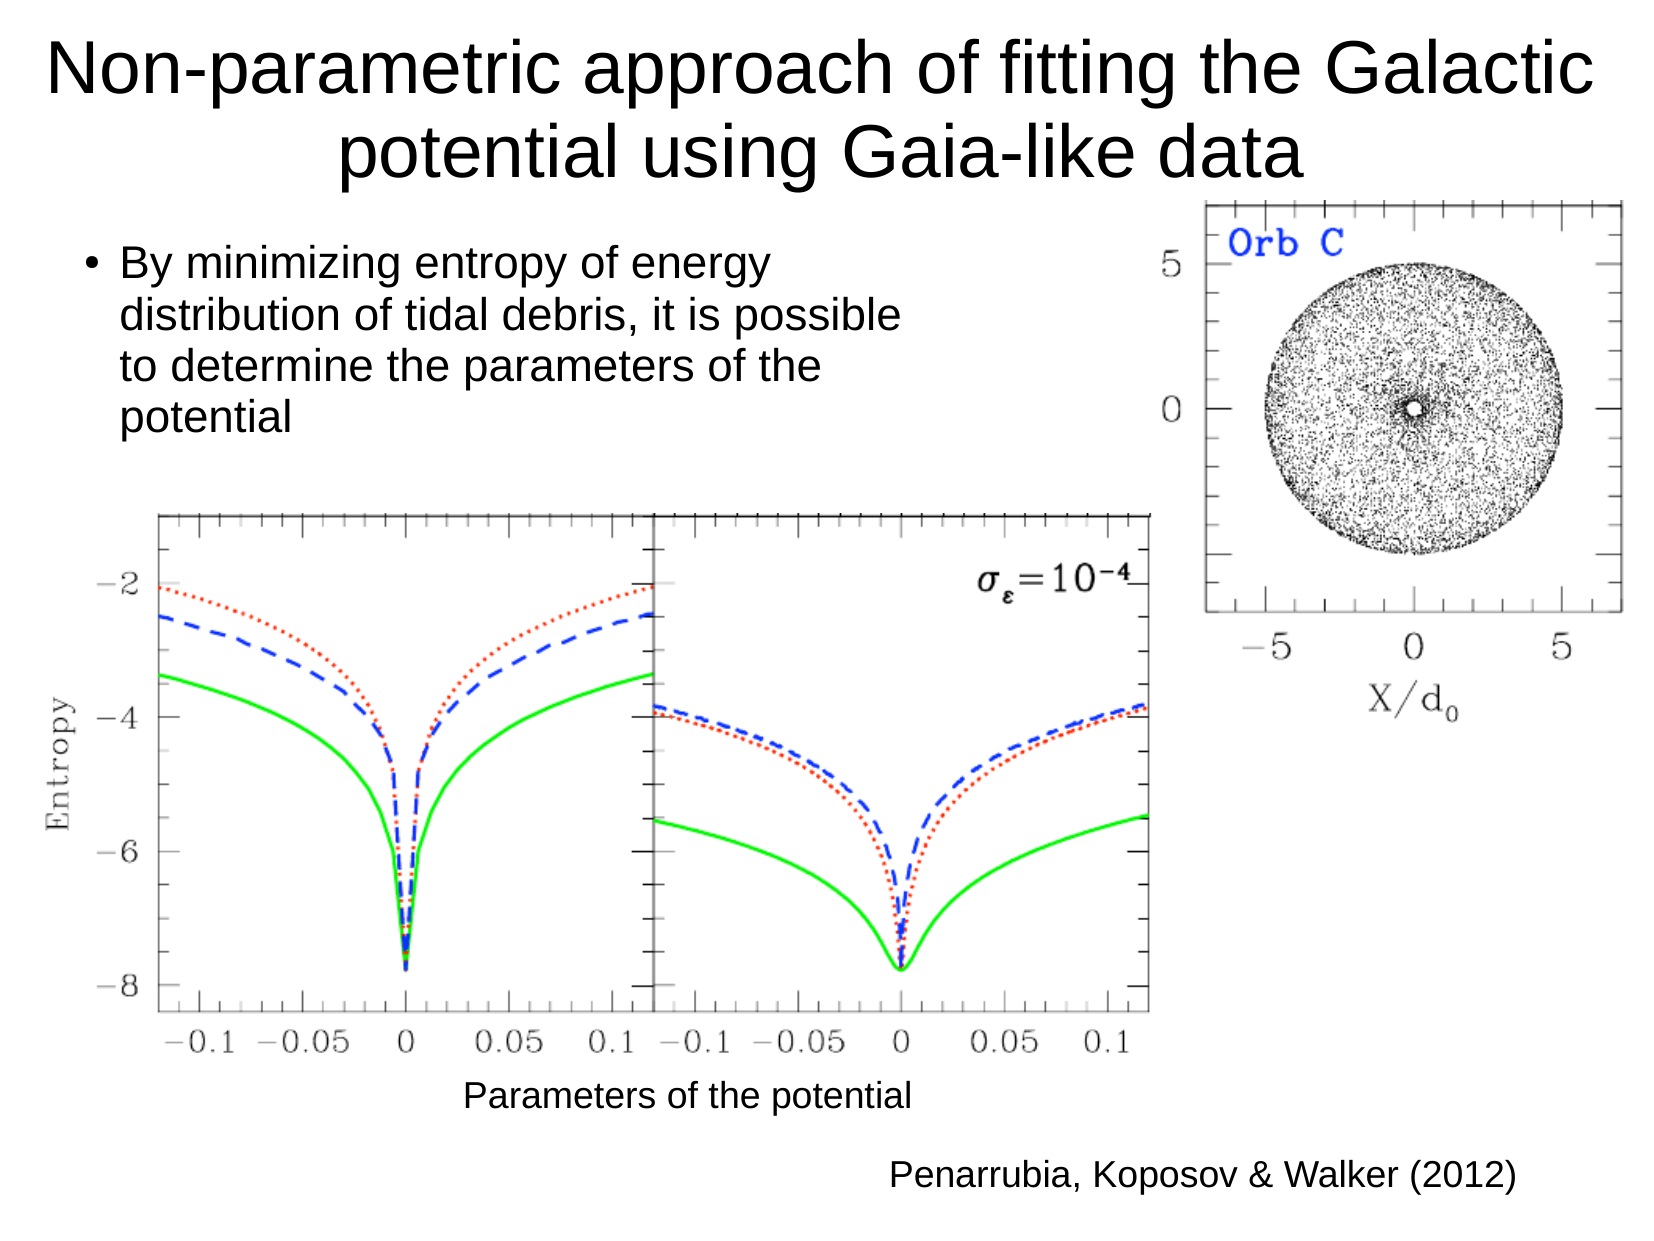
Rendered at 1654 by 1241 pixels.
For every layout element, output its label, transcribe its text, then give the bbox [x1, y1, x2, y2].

text_box By minimizing entropy of energy distribution of tidal debris, it is possible to determine the parameters of the potential [69, 230, 929, 451]
picture [30, 200, 1654, 1125]
text_box Non-parametric approach of fitting the Galactic potential using Gaia-like data [23, 17, 1619, 201]
text_box Penarrubia, Koposov & Walker (2012) [874, 1145, 1654, 1206]
text_box Parameters of the potential [168, 1067, 1208, 1125]
